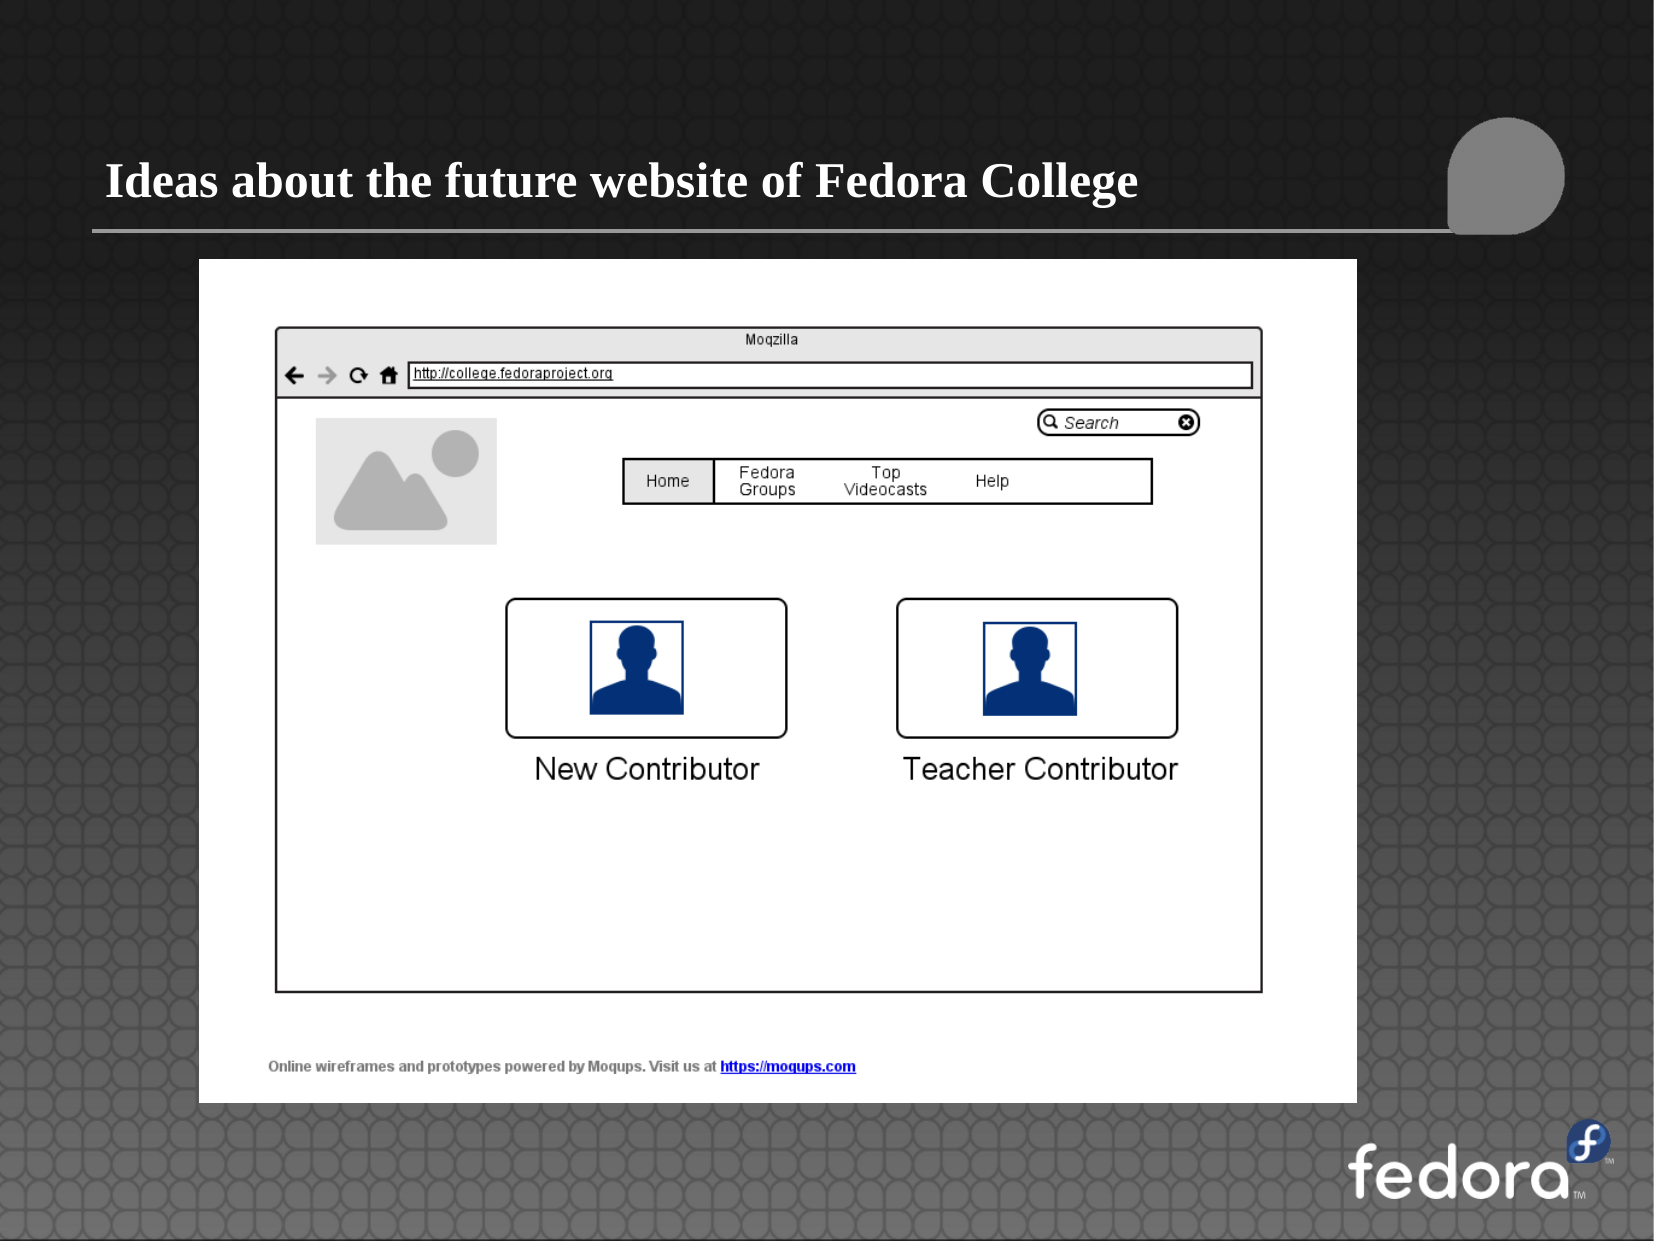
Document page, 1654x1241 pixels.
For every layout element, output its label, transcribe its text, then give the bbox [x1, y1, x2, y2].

title Ideas about the future website of Fedora College [86, 112, 1576, 249]
picture [0, 0, 1654, 1241]
